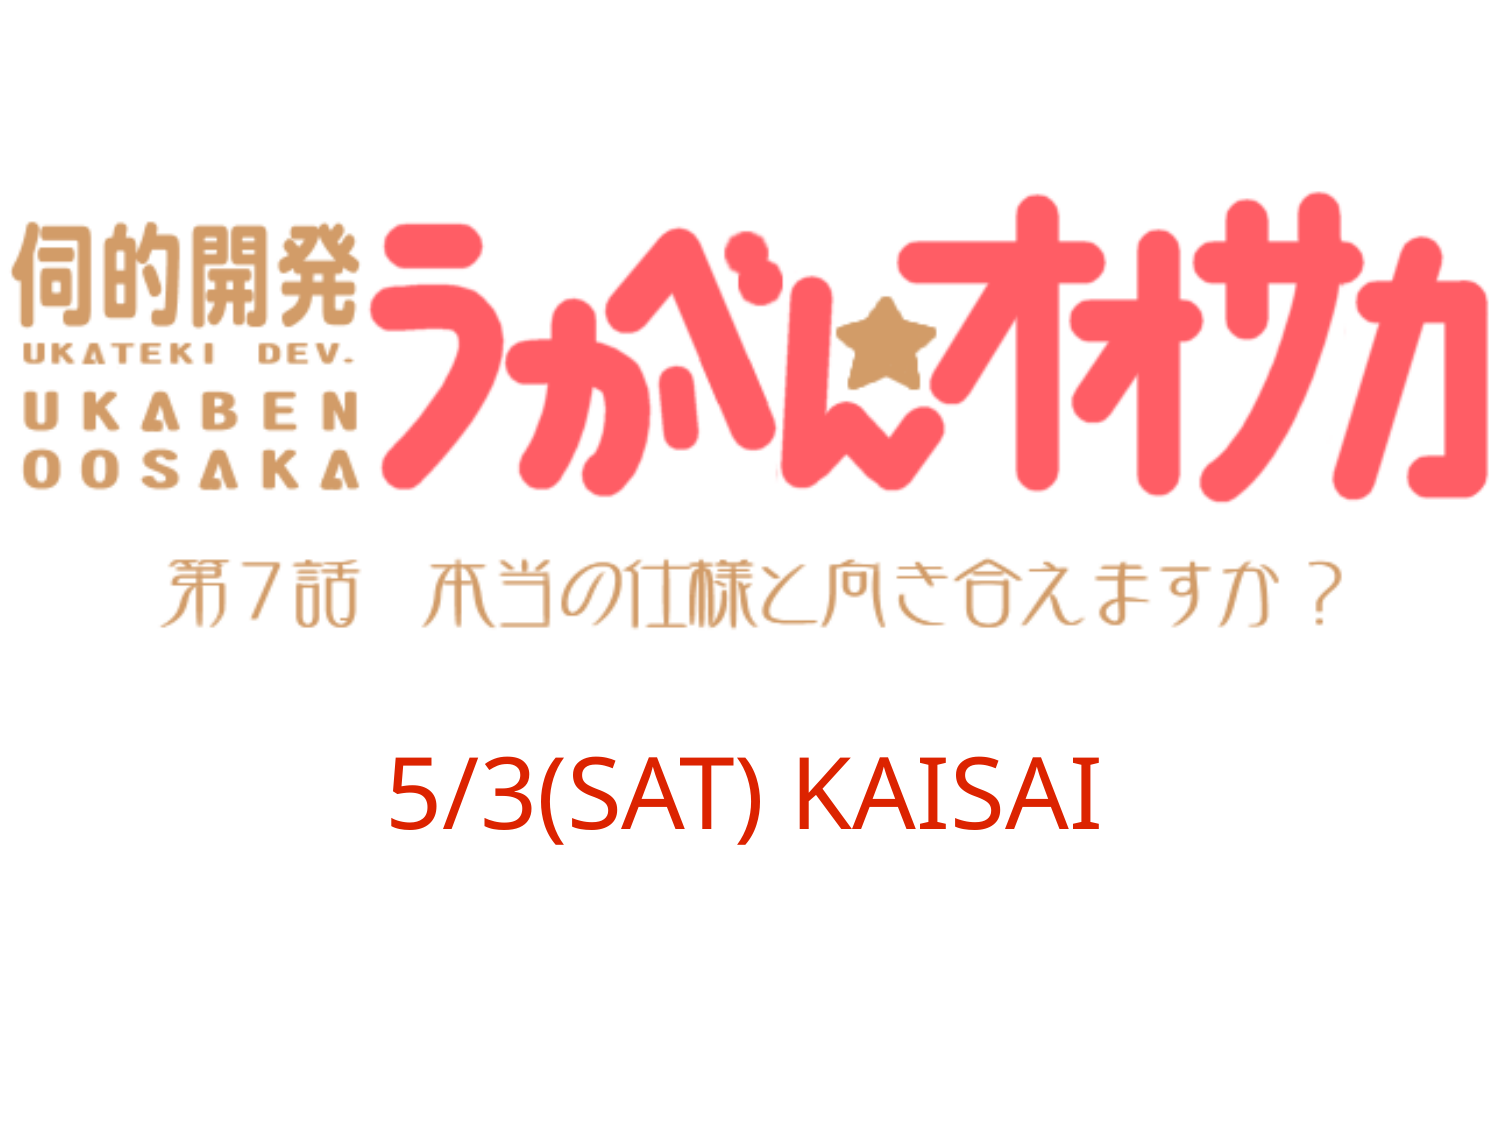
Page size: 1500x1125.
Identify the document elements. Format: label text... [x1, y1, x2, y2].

picture [0, 183, 1500, 656]
text_box 5/3(SAT) KAISAI [219, 714, 1270, 951]
